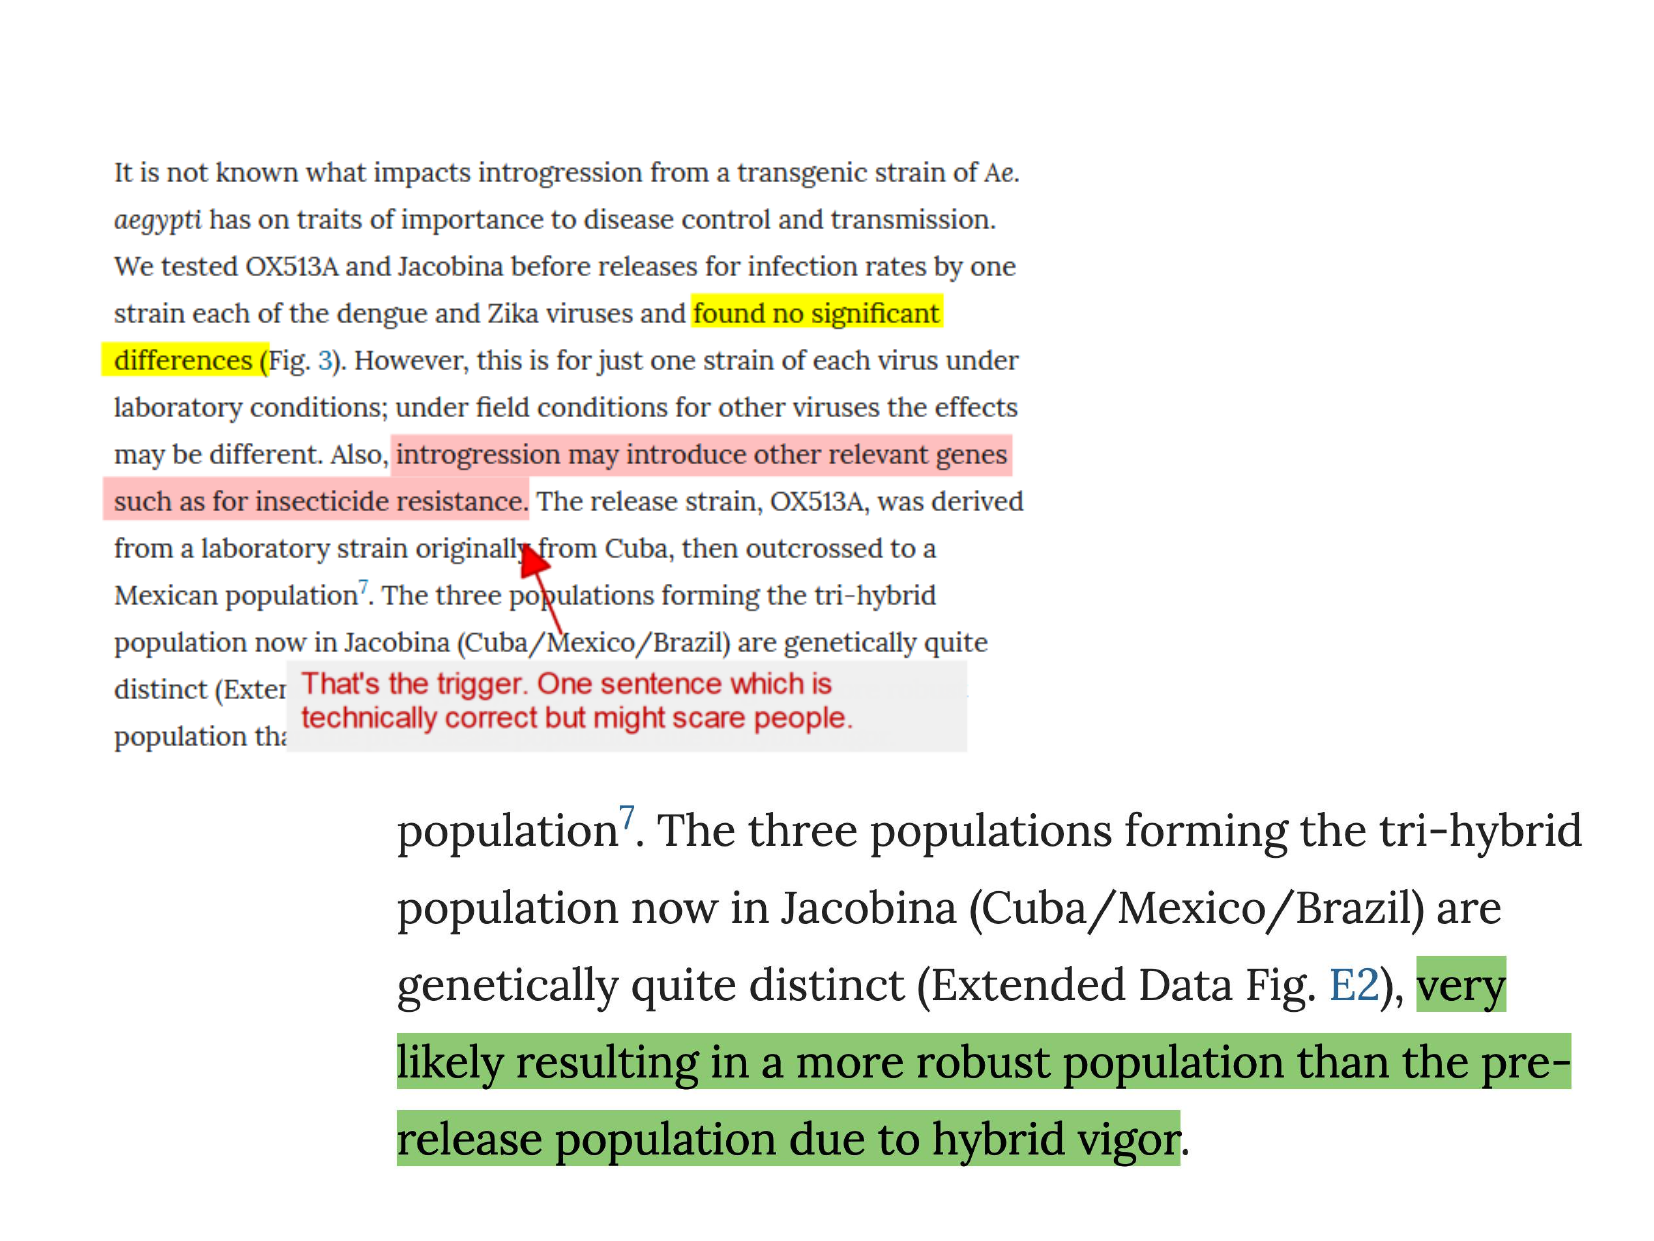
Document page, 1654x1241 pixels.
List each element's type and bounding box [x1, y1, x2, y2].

picture [87, 135, 1044, 771]
picture [373, 792, 1600, 1213]
